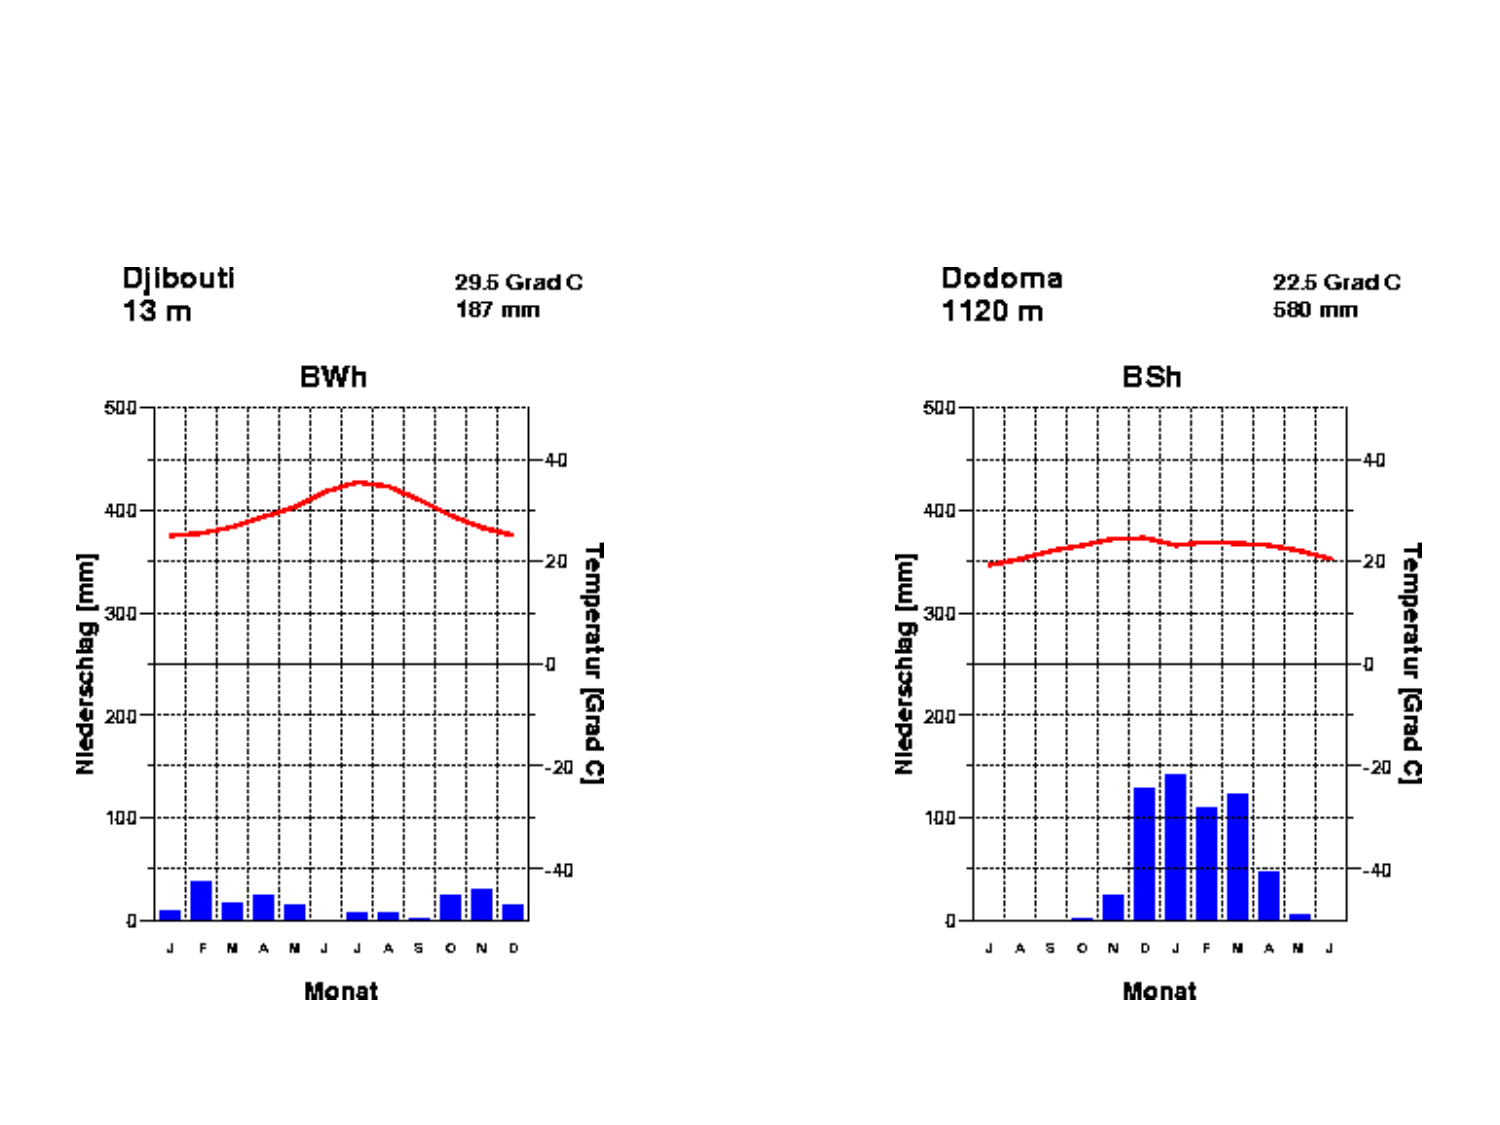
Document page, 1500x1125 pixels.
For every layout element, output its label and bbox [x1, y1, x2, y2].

picture [895, 267, 1422, 1000]
picture [76, 267, 604, 1000]
